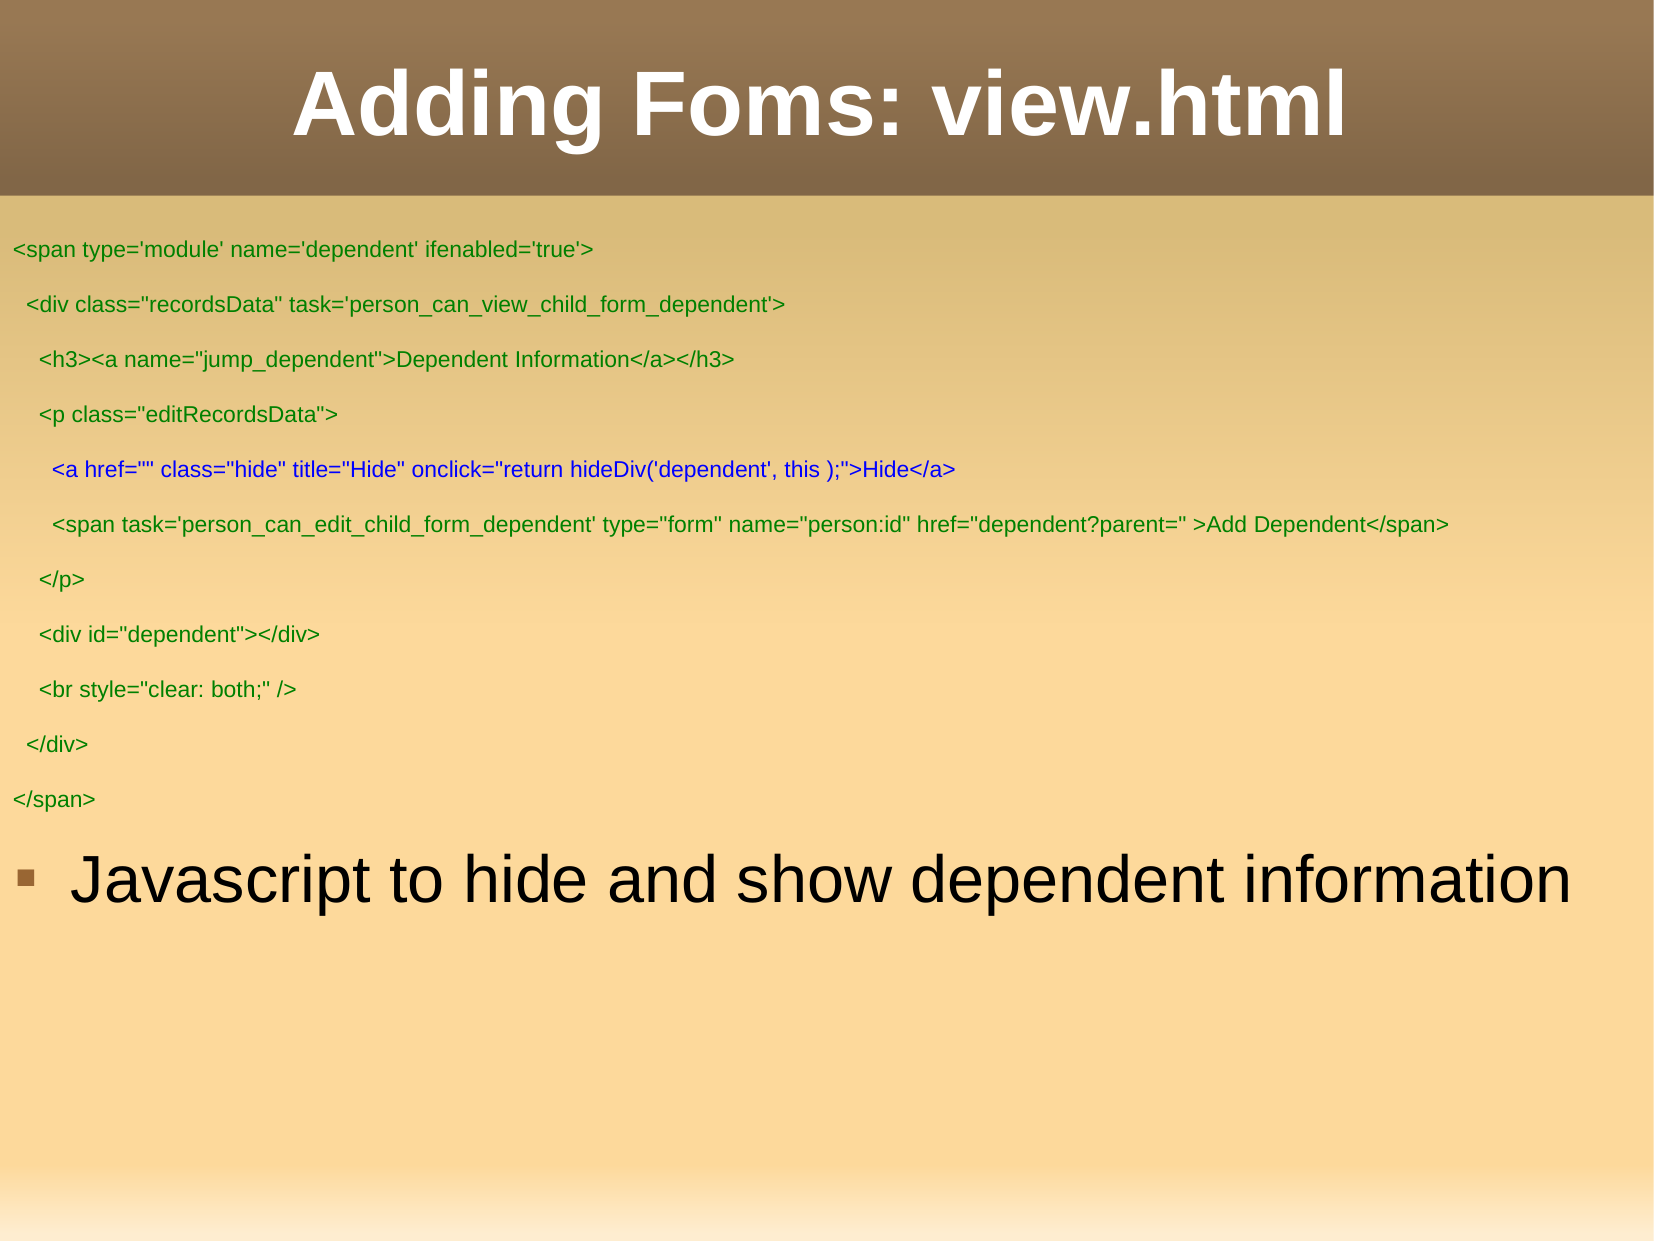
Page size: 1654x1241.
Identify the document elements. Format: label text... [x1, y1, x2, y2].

title Adding Foms: view.html [76, 7, 1565, 200]
picture [0, 0, 1654, 1241]
list <span type='module' name='dependent' ifenabled='true'> <div class="recordsData" task='person_can_view_child_form_dependent'> <h3><a name="jump_dependent">Dependent Information</a></h3> <p class="editRecordsData"> <a href="" class="hide" title="Hide" onclick="return hideDiv('dependent', this );">Hide</a> <span task='person_can_edit_child_form_dependent' type="form" name="person:id" href="dependent?parent=" >Add Dependent</span> </p> <div id="dependent"></div> <br style="clear: both;" /> </div> </span> Javascript to hide and show dependent information [0, 236, 1651, 1041]
